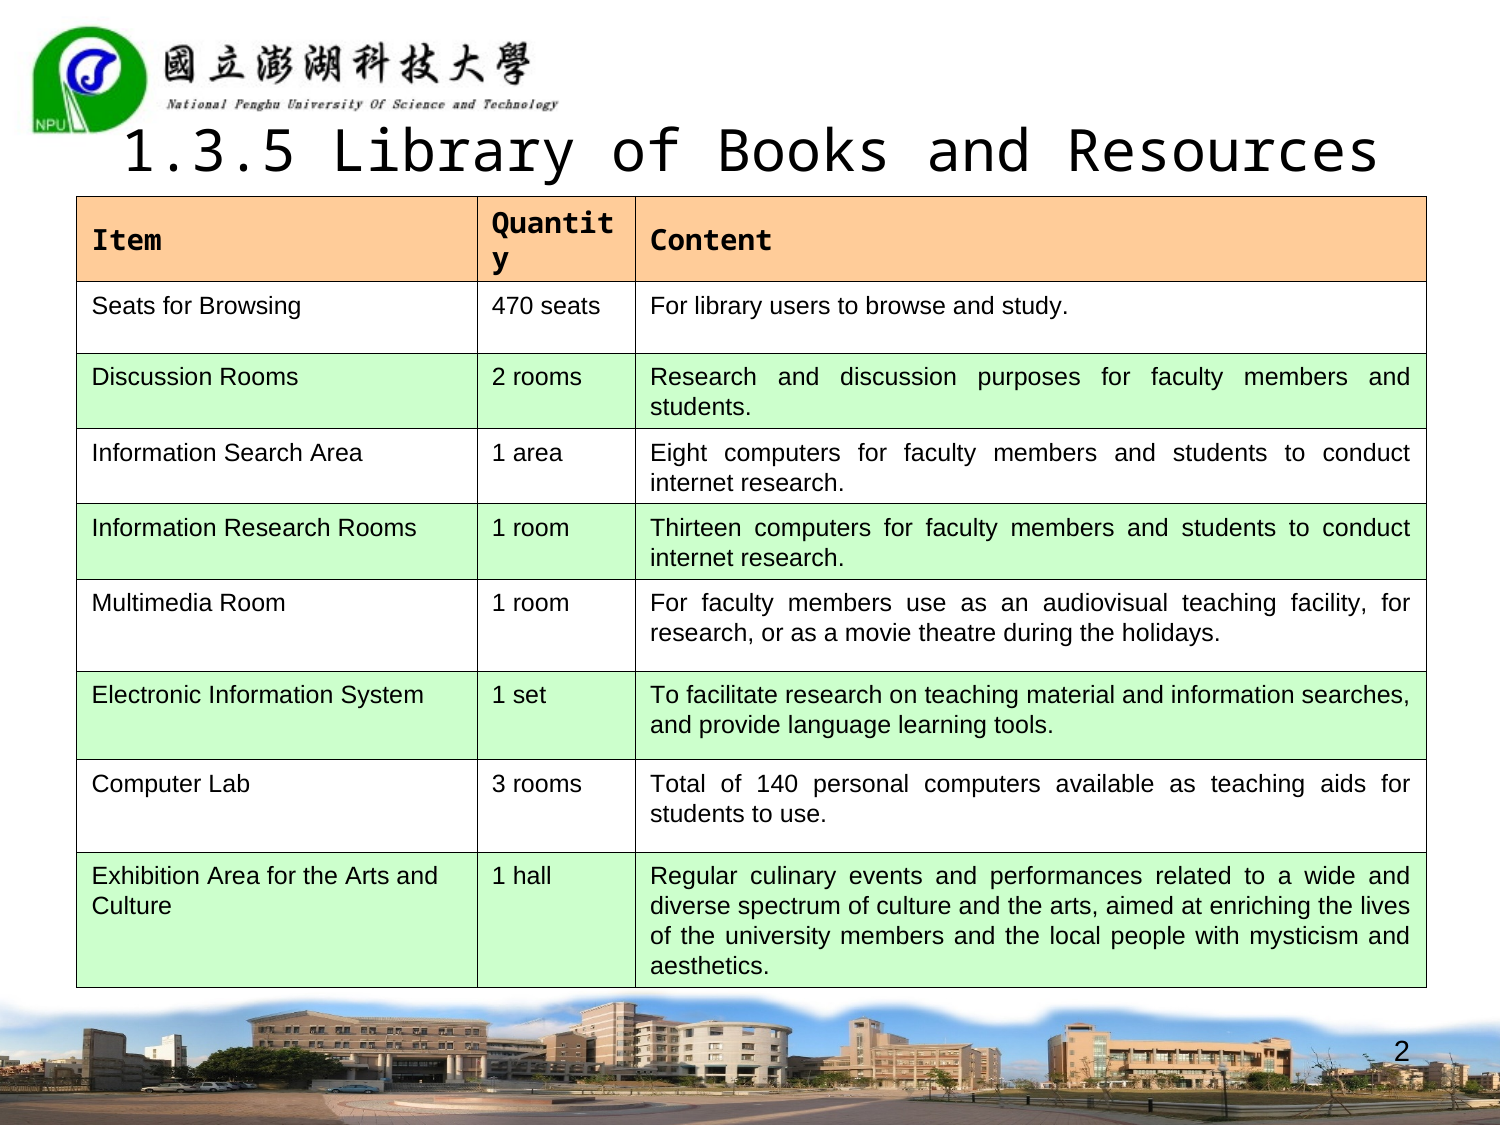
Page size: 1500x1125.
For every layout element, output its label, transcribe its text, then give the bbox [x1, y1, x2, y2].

table_cell Exhibition Area for the Arts and Culture [77, 853, 477, 987]
text_box <編號> [1074, 1024, 1426, 1103]
table_cell Regular culinary events and performances related to a wide and diverse spectrum of culture and the arts, aimed at enriching the lives of the university members and the local people with mysticism and aesthetics. [636, 853, 1426, 987]
table_cell Research and discussion purposes for faculty members and students. [636, 354, 1426, 428]
table_cell For library users to browse and study. [636, 282, 1426, 353]
table_cell Information Search Area [77, 429, 477, 503]
picture [0, 0, 1500, 1125]
table_header Quantity [478, 197, 635, 281]
table_cell Information Research Rooms [77, 504, 477, 579]
table_cell 1 set [478, 672, 635, 759]
table_cell 3 rooms [478, 760, 635, 852]
table_cell Electronic Information System [77, 672, 477, 759]
table_cell For faculty members use as an audiovisual teaching facility, for research, or as a movie theatre during the holidays. [636, 580, 1426, 671]
table_cell 470 seats [478, 282, 635, 353]
table_cell 2 rooms [478, 354, 635, 428]
table_cell Multimedia Room [77, 580, 477, 671]
table_cell Thirteen computers for faculty members and students to conduct internet research. [636, 504, 1426, 579]
table_cell 1 area [478, 429, 635, 503]
table_header Content [636, 197, 1426, 281]
table_cell Eight computers for faculty members and students to conduct internet research. [636, 429, 1426, 503]
table_cell 1 room [478, 580, 635, 671]
title 1.3.5 Library of Books and Resources [76, 90, 1427, 196]
table_cell Total of 140 personal computers available as teaching aids for students to use. [636, 760, 1426, 852]
table_cell 1 room [478, 504, 635, 579]
table_cell Discussion Rooms [77, 354, 477, 428]
table_cell Seats for Browsing [77, 282, 477, 353]
table_cell 1 hall [478, 853, 635, 987]
table_cell Computer Lab [77, 760, 477, 852]
table_cell To facilitate research on teaching material and information searches, and provide language learning tools. [636, 672, 1426, 759]
table_header Item [77, 197, 477, 281]
